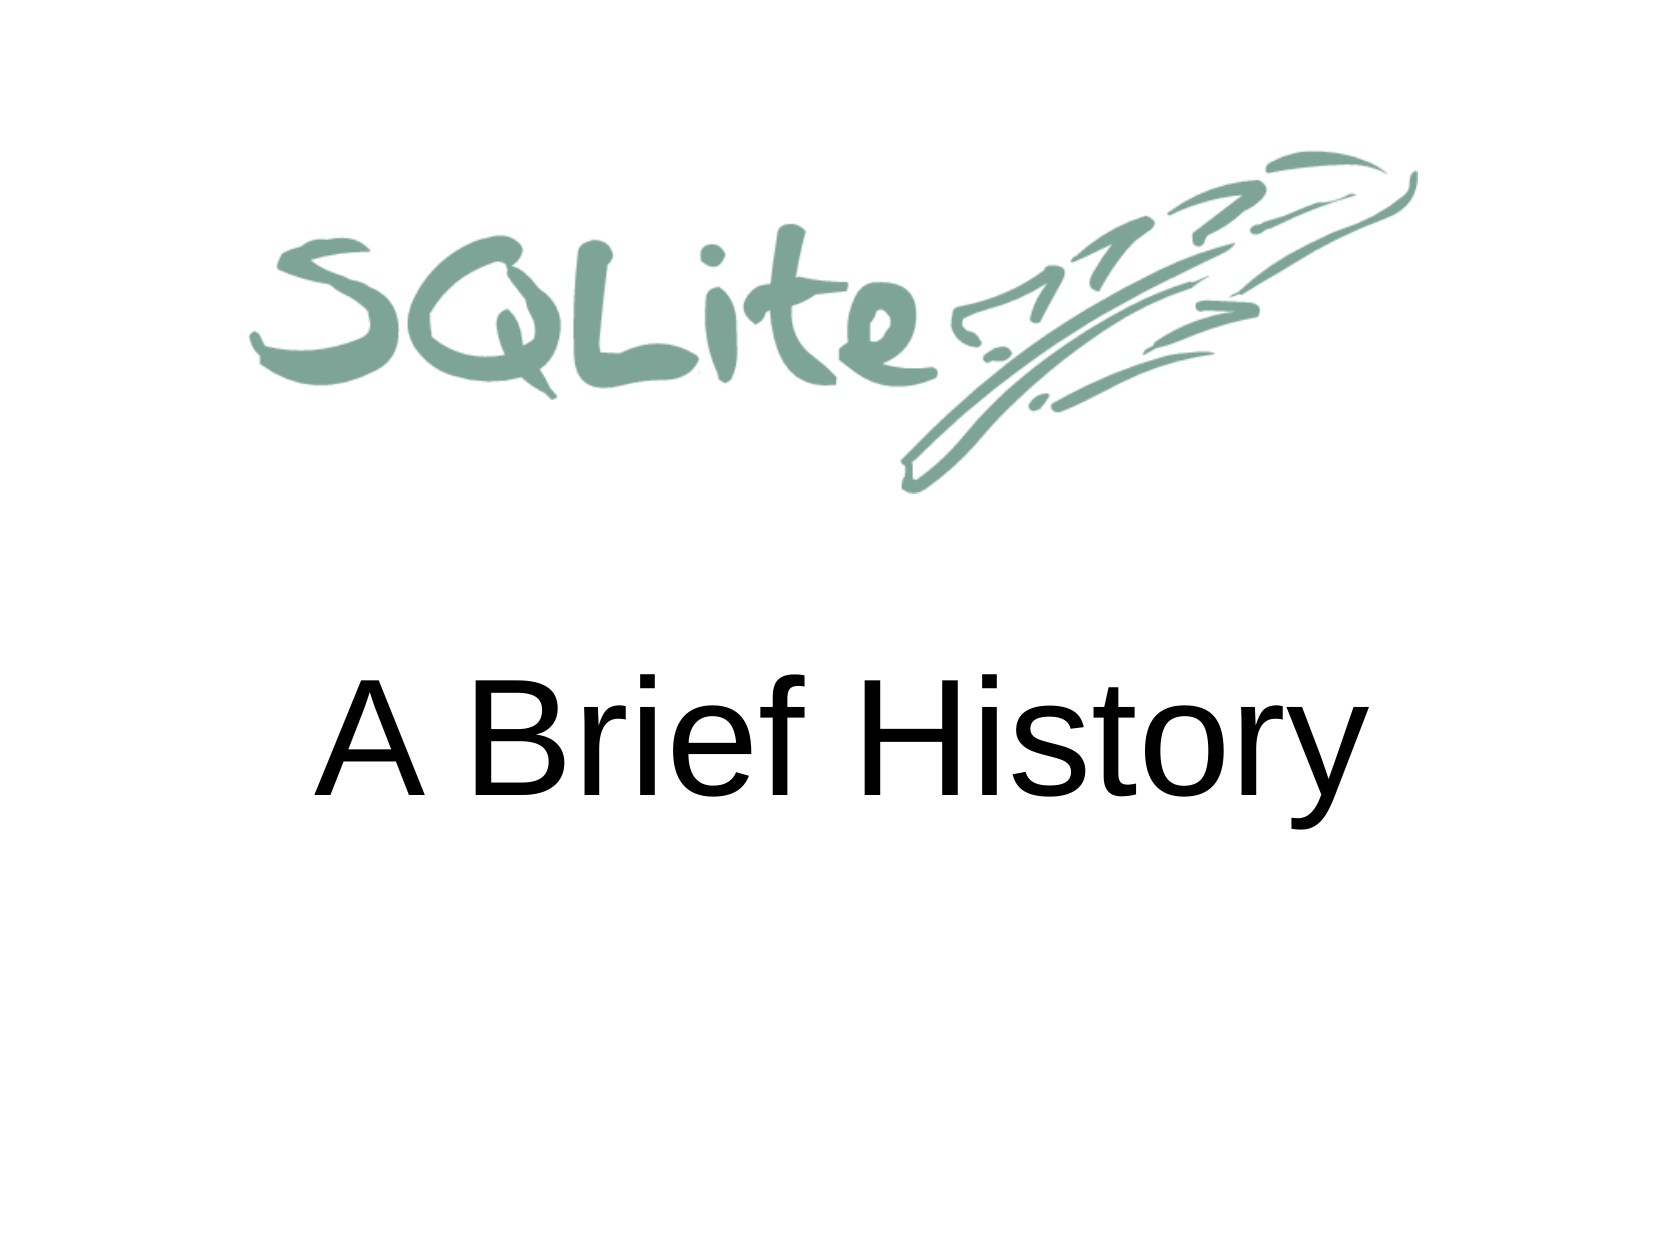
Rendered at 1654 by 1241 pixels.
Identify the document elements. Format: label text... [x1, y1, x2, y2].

picture [247, 149, 1418, 494]
text_box A Brief History [300, 637, 1386, 845]
